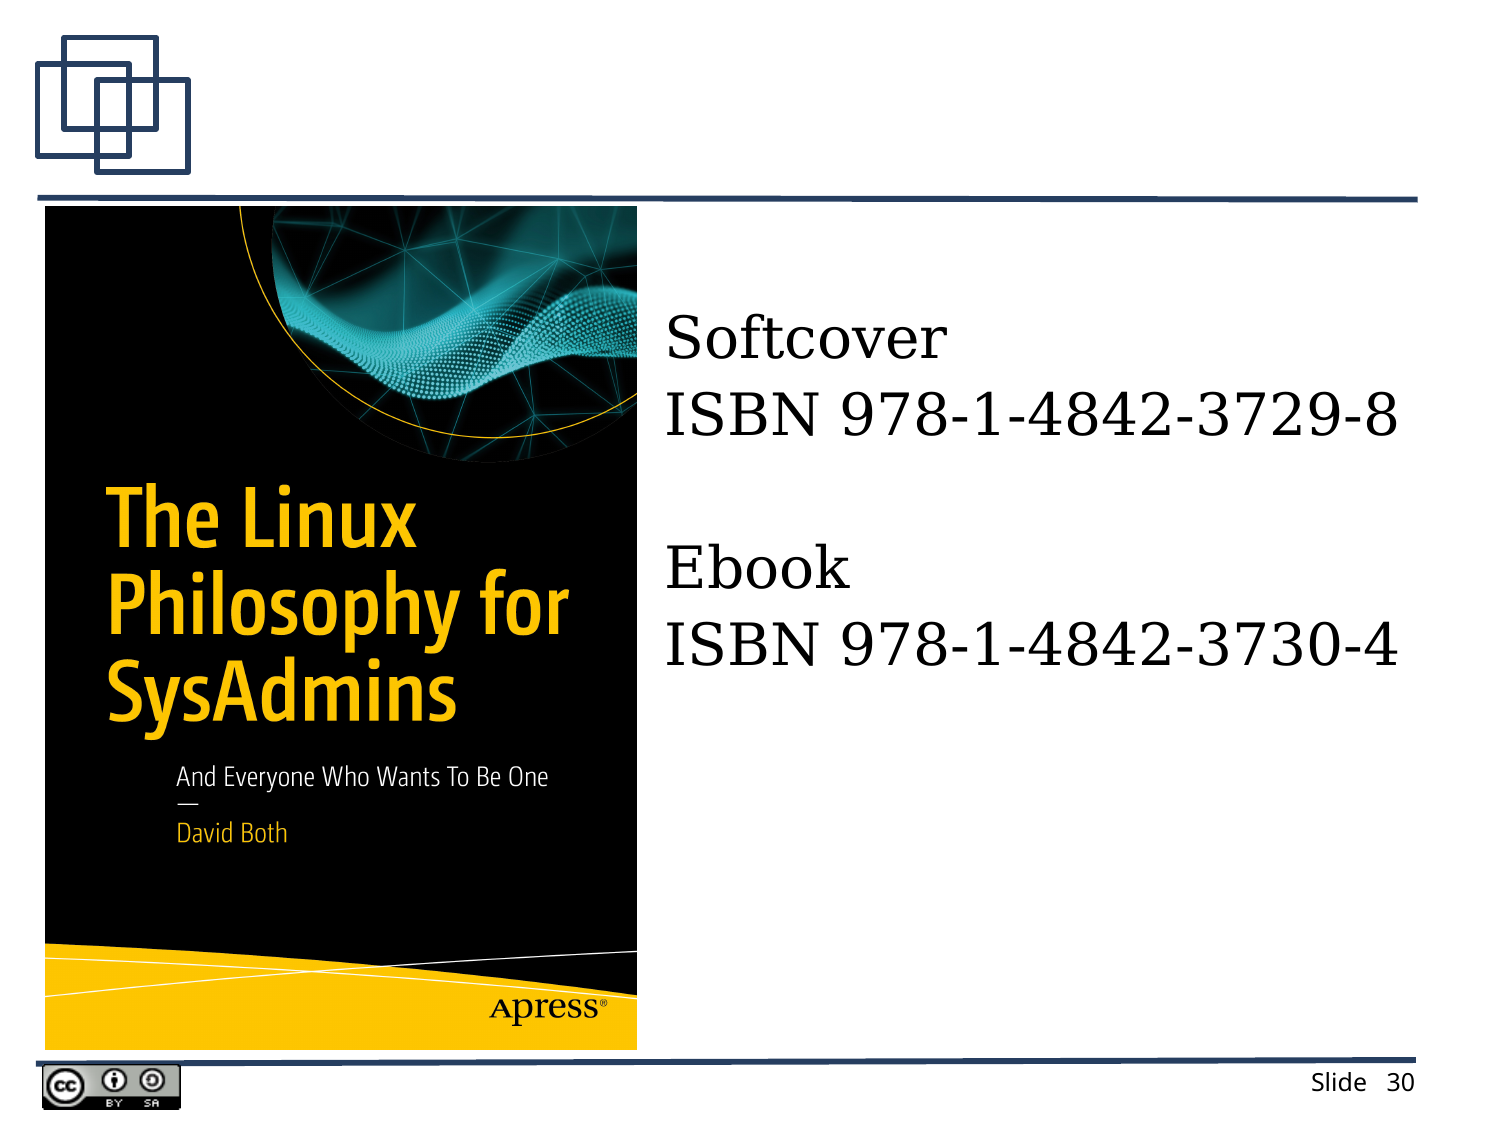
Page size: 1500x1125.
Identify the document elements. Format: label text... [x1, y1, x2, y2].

picture [45, 206, 637, 1051]
picture [42, 1064, 181, 1110]
list Softcover ISBN 978-1-4842-3729-8 Ebook ISBN 978-1-4842-3730-4 [660, 224, 1426, 968]
